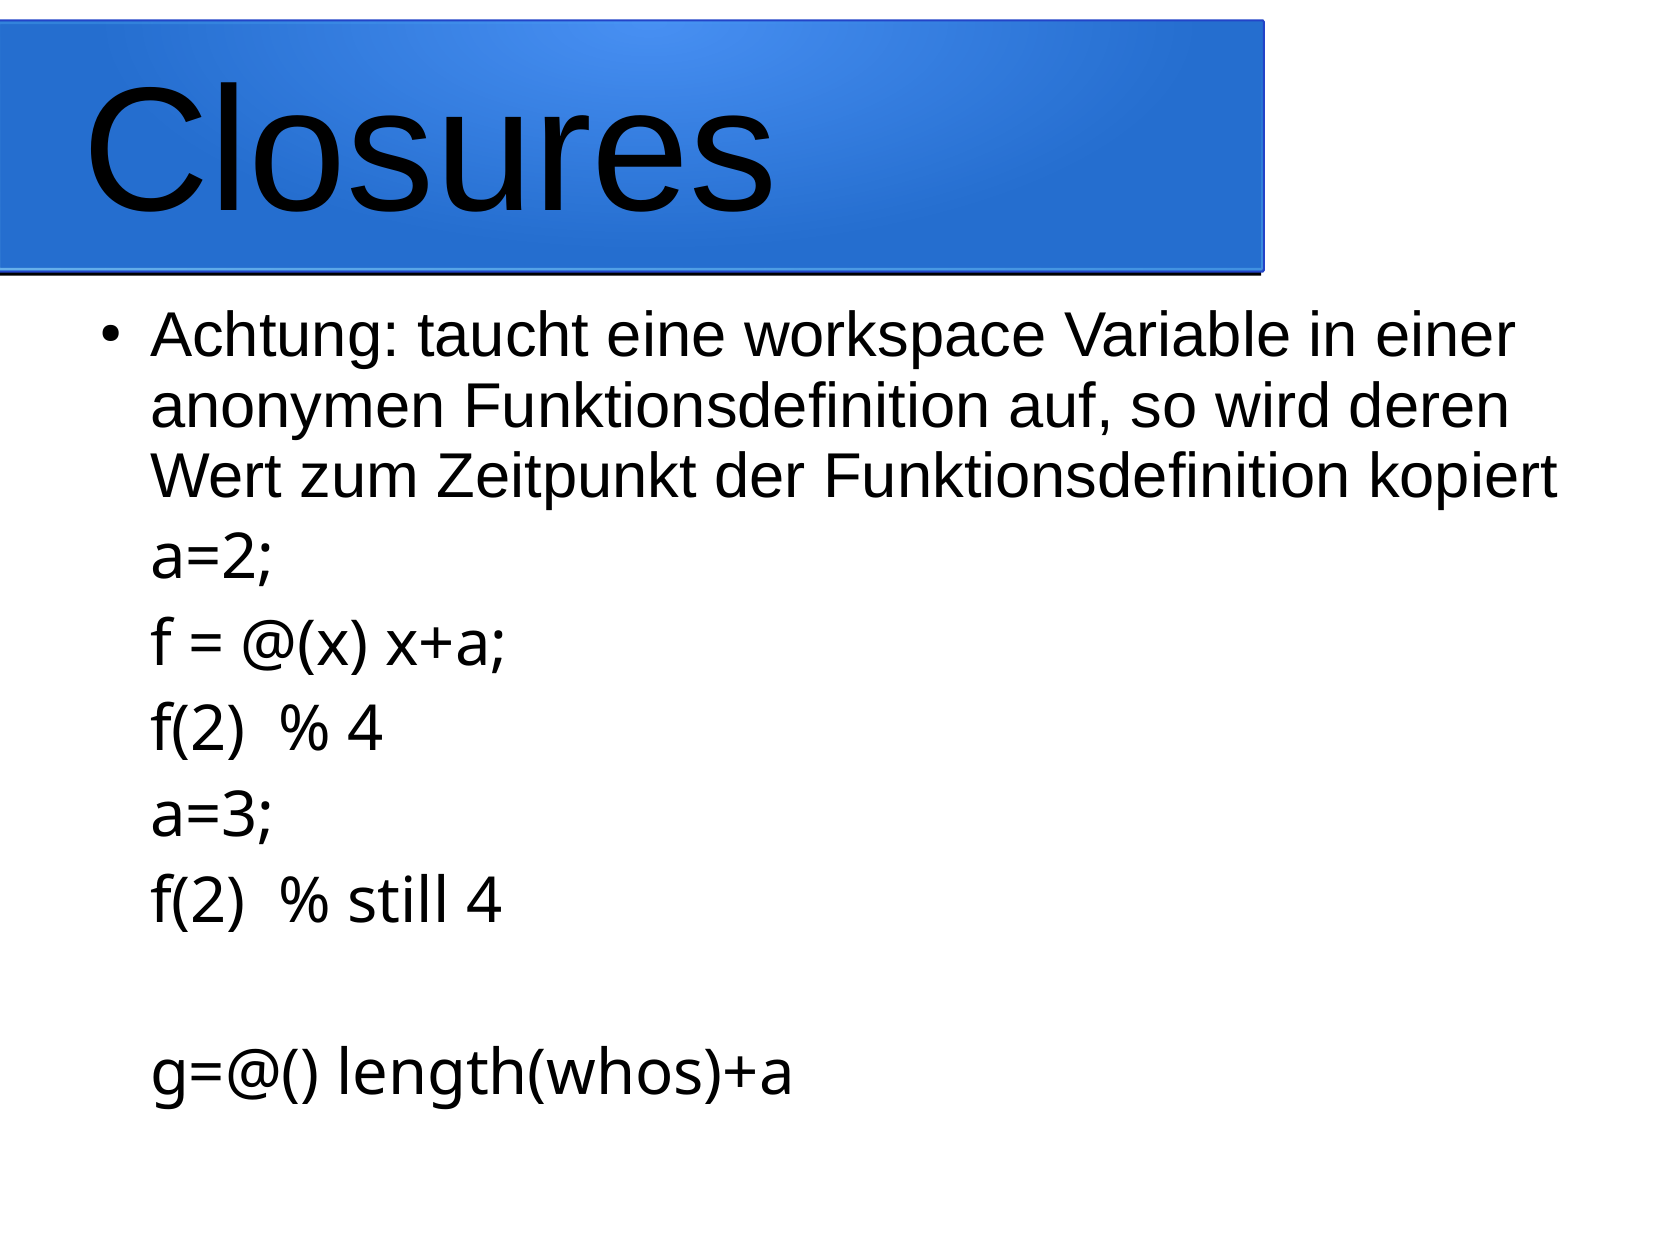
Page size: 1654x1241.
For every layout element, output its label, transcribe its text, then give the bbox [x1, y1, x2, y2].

list Achtung: taucht eine workspace Variable in einer anonymen Funktionsdefinition auf, so wird deren Wert zum Zeitpunkt der Funktionsdefinition kopiert a=2; f = @(x) x+a; f(2) % 4 a=3; f(2) % still 4 g=@() length(whos)+a [82, 299, 1571, 1171]
title Closures [82, 47, 1235, 252]
